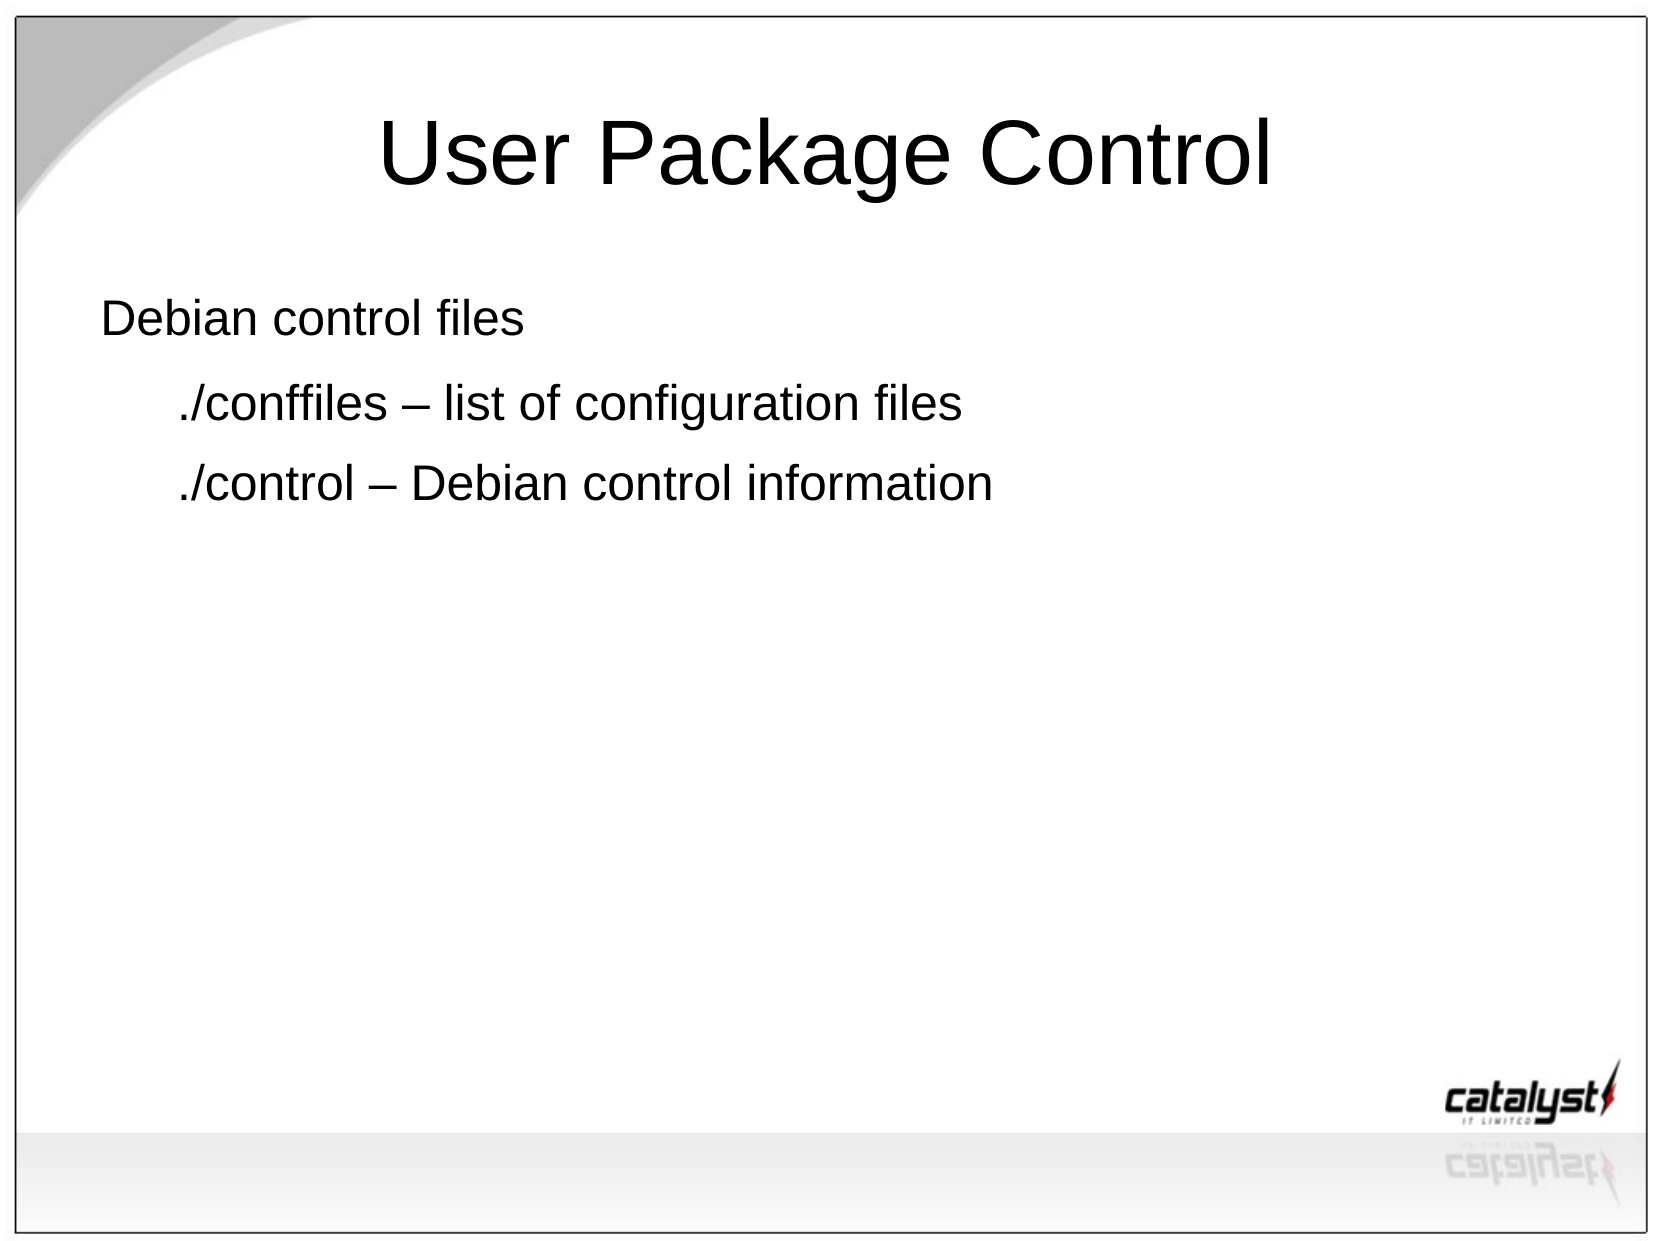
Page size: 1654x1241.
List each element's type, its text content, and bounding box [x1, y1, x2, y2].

title User Package Control [82, 56, 1571, 250]
picture [4, 5, 1654, 1241]
list Debian control files ./conffiles – list of configuration files ./control – Debian control information [82, 290, 1571, 1094]
